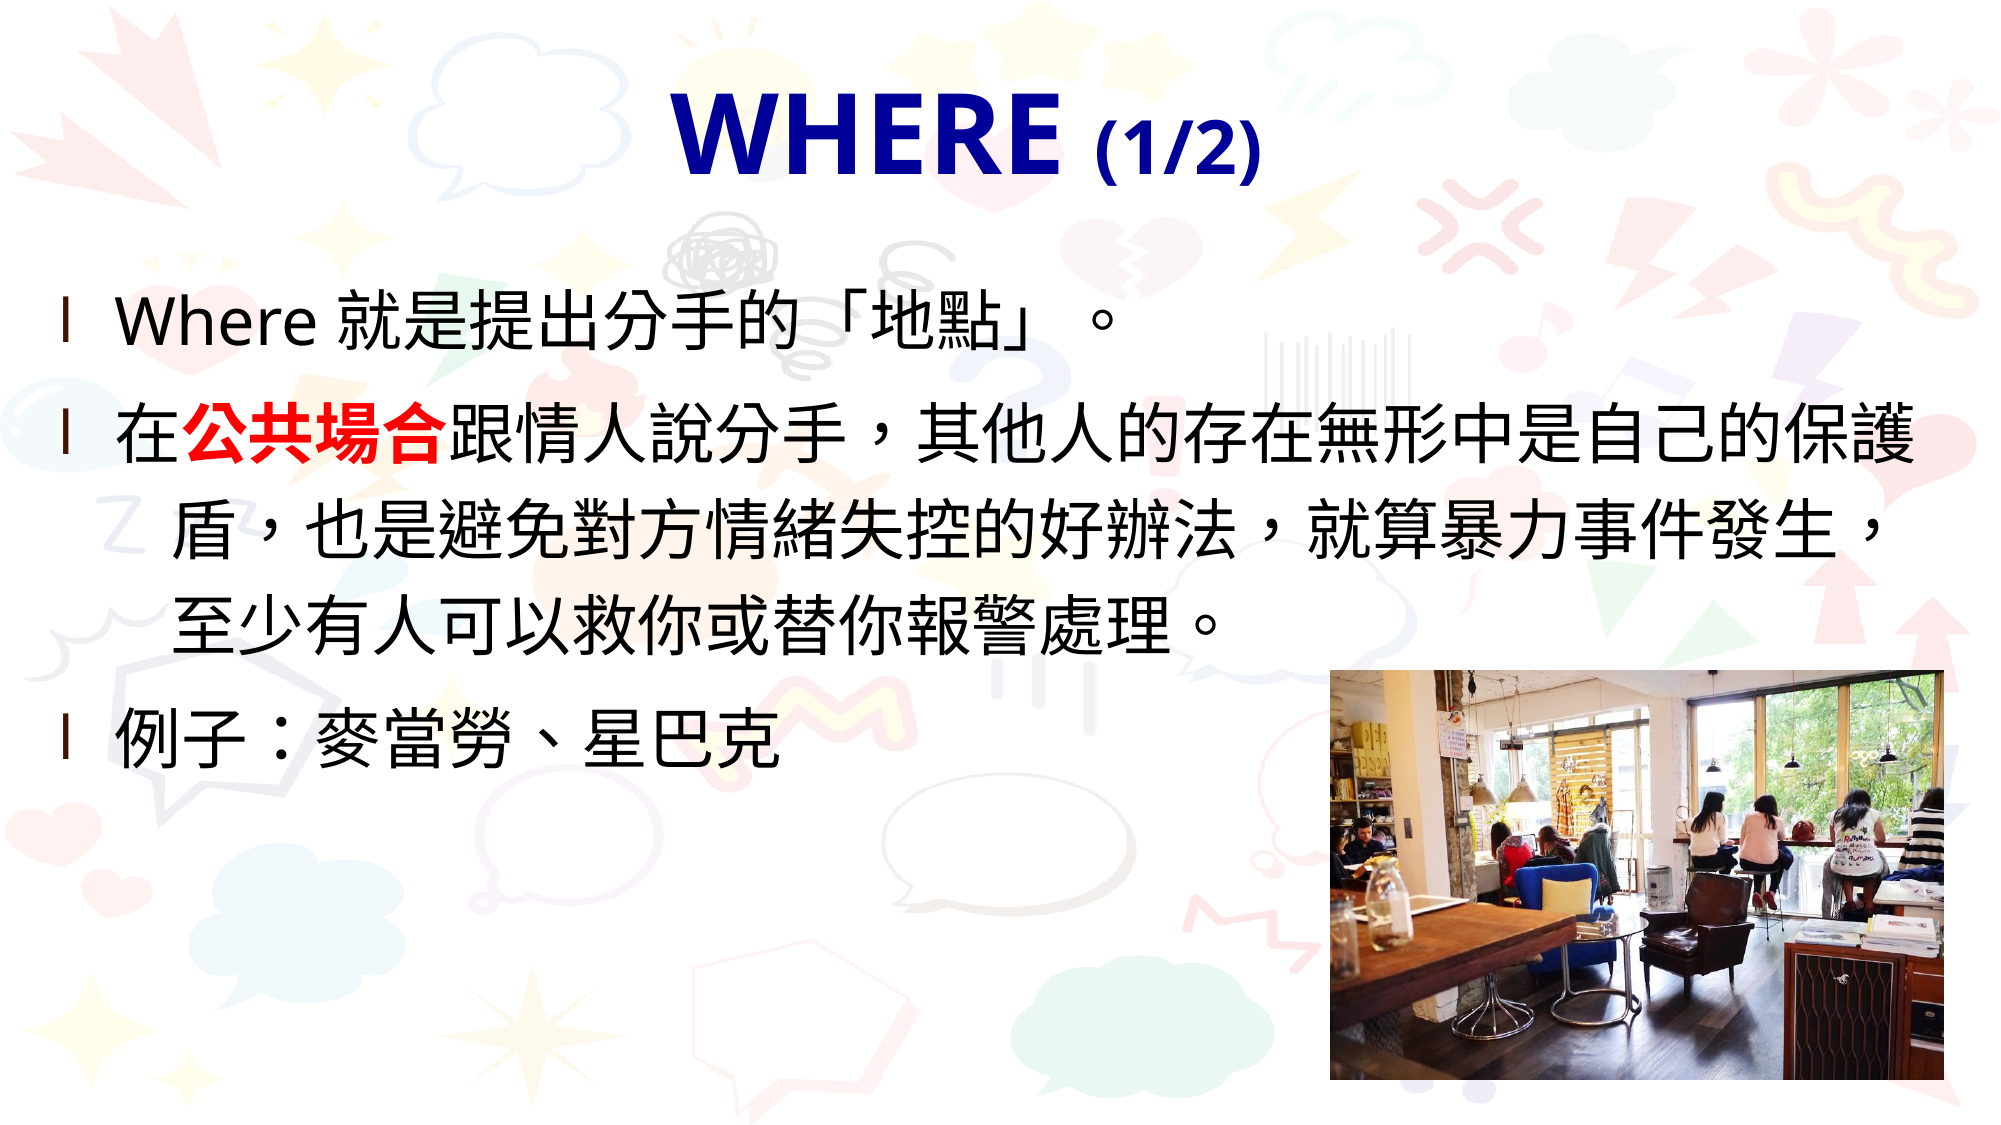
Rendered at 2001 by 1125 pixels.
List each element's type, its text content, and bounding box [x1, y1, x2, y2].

picture [1330, 670, 1944, 1080]
text_box Where (1/2) [655, 55, 1278, 205]
list Where就是提出分手的「地點」。 在公共場合跟情人說分手，其他人的存在無形中是自己的保護盾，也是避免對方情緒失控的好辦法，就算暴力事件發生，至少有人可以救你或替你報警處理。 例子：麥當勞、星巴克 [43, 255, 1969, 1031]
